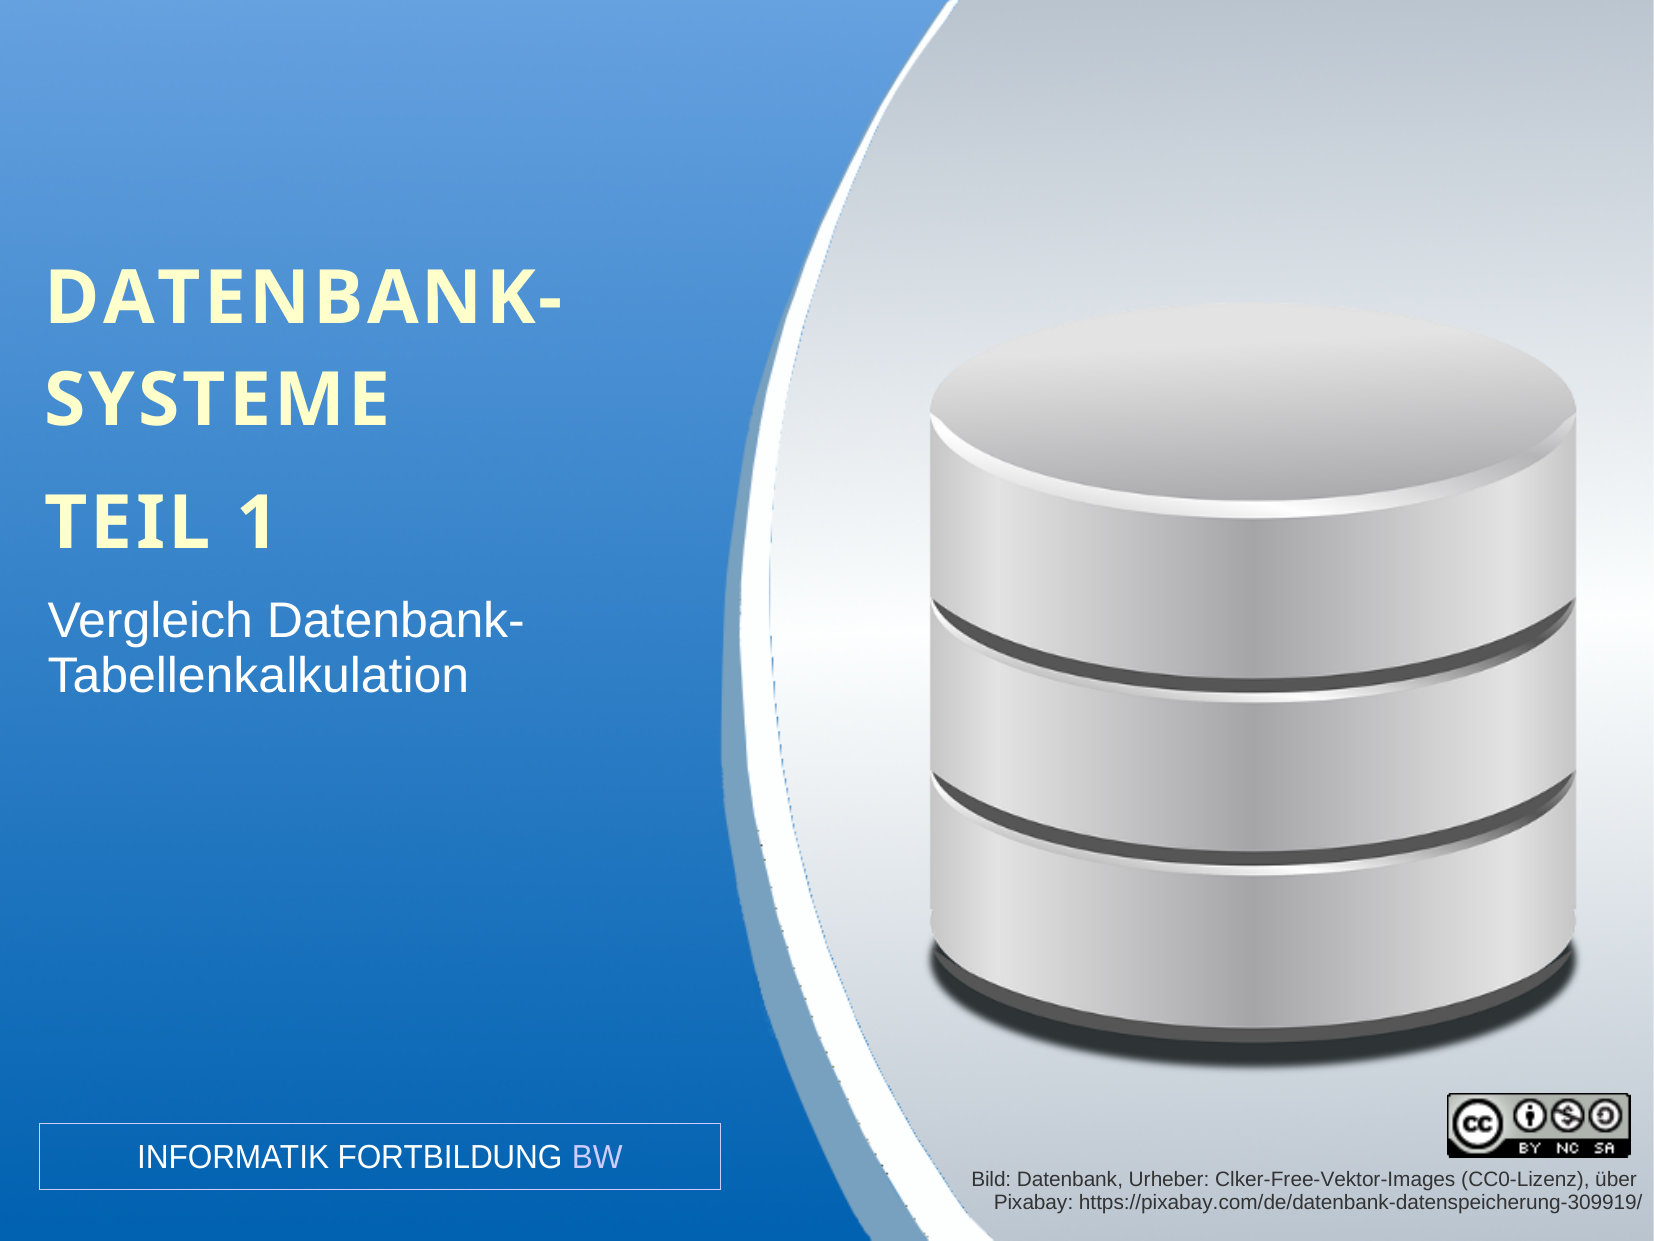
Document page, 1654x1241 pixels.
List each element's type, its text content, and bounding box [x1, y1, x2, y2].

picture [0, 0, 1654, 1241]
text_box Vergleich Datenbank- Tabellenkalkulation [32, 584, 685, 768]
text_box INFORMATIK FORTBILDUNG BW [39, 1123, 721, 1190]
text_box Bild: Datenbank, Urheber: Clker-Free-Vektor-Images (CC0-Lizenz), über Pixabay: https://pixabay.com/de/datenbank-datenspeicherung-309919/ [971, 1167, 1654, 1241]
text_box Datenbank-systeme Teil 1 [44, 243, 890, 536]
